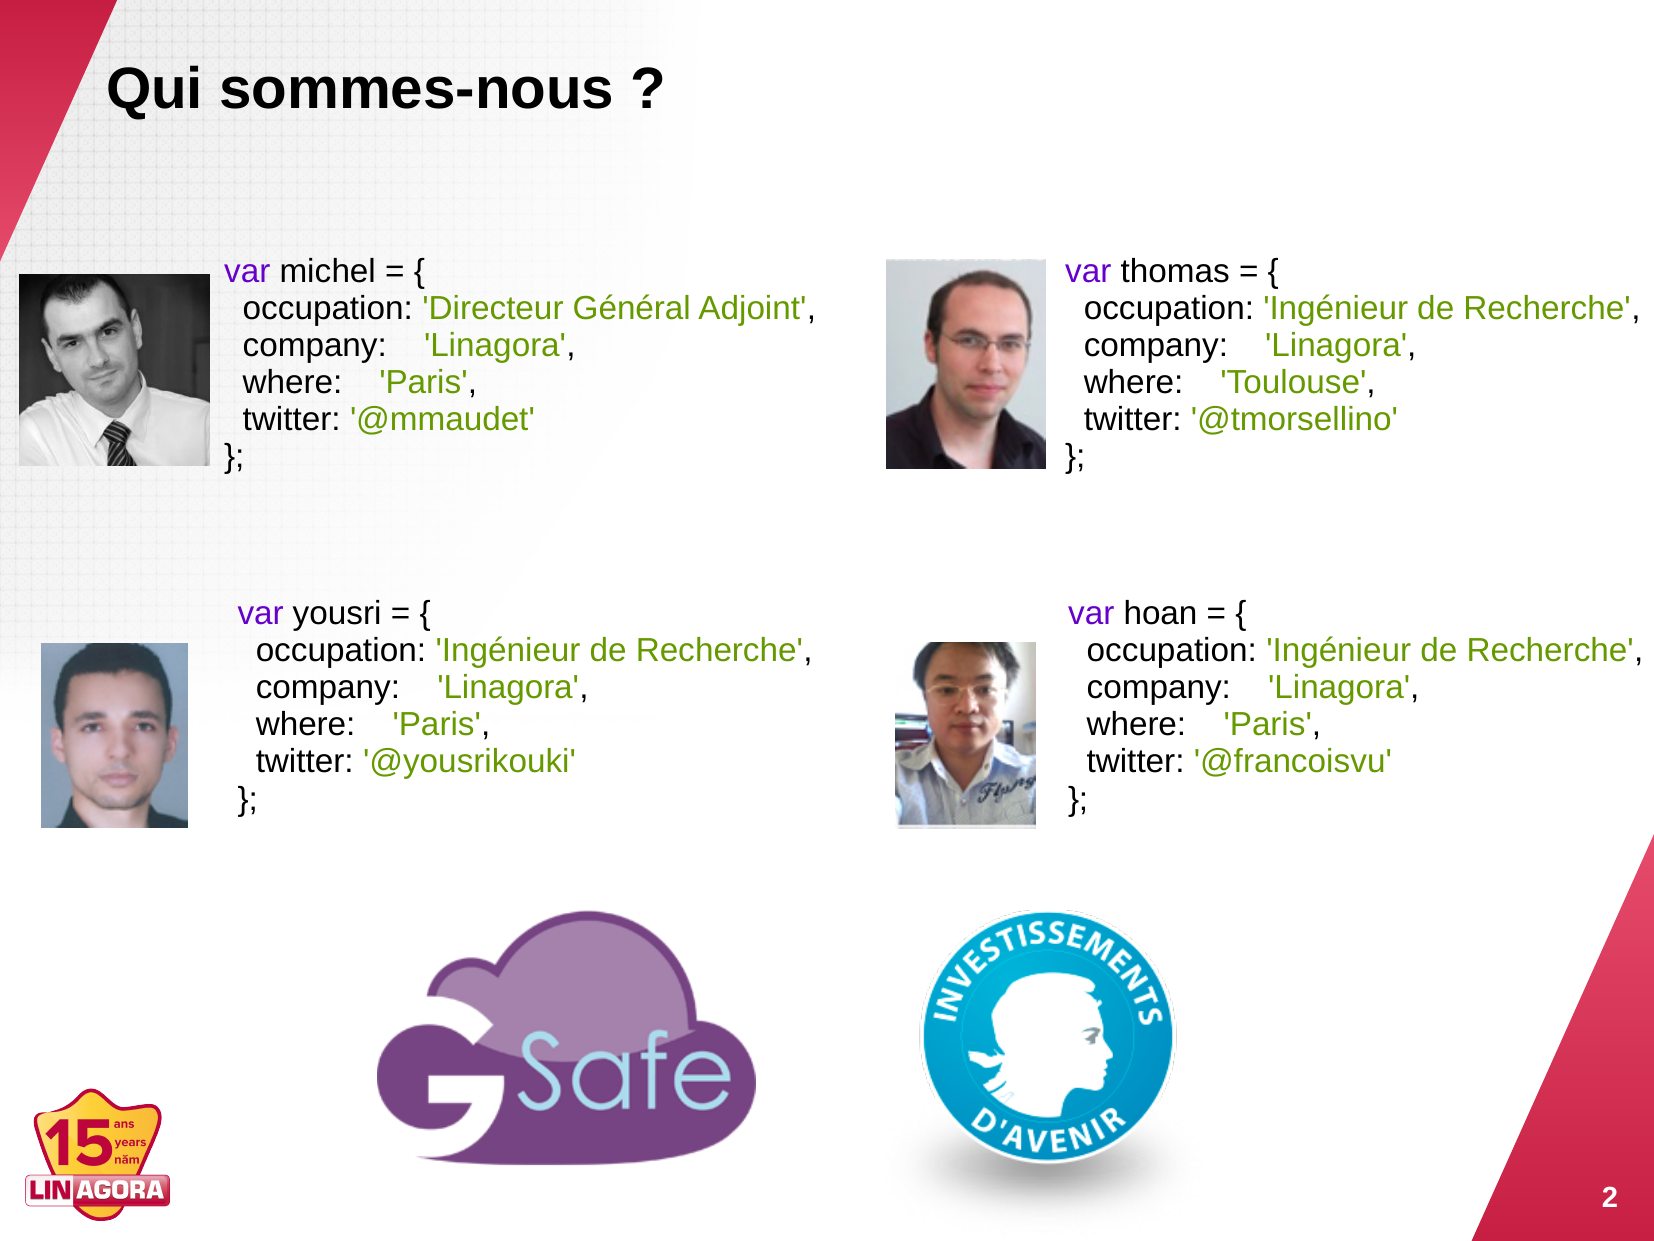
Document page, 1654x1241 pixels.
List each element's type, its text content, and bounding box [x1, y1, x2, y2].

title Qui sommes-nous ? [106, 0, 1571, 178]
text_box var michel = { occupation: 'Directeur Général Adjoint', company: 'Linagora', where: 'Paris', twitter: '@mmaudet' }; [209, 245, 887, 542]
text_box var yousri = { occupation: 'Ingénieur de Recherche', company: 'Linagora', where: 'Paris', twitter: '@yousrikouki' }; [222, 587, 873, 884]
picture [858, 909, 1229, 1241]
picture [895, 642, 1036, 829]
text_box var thomas = { occupation: 'Ingénieur de Recherche', company: 'Linagora', where: 'Toulouse', twitter: '@tmorsellino' }; [1050, 245, 1654, 542]
picture [377, 909, 756, 1167]
picture [23, 1080, 172, 1229]
picture [887, 259, 1046, 469]
text_box var hoan = { occupation: 'Ingénieur de Recherche', company: 'Linagora', where: 'Paris', twitter: '@francoisvu' }; [1053, 587, 1654, 884]
picture [0, 28, 780, 828]
